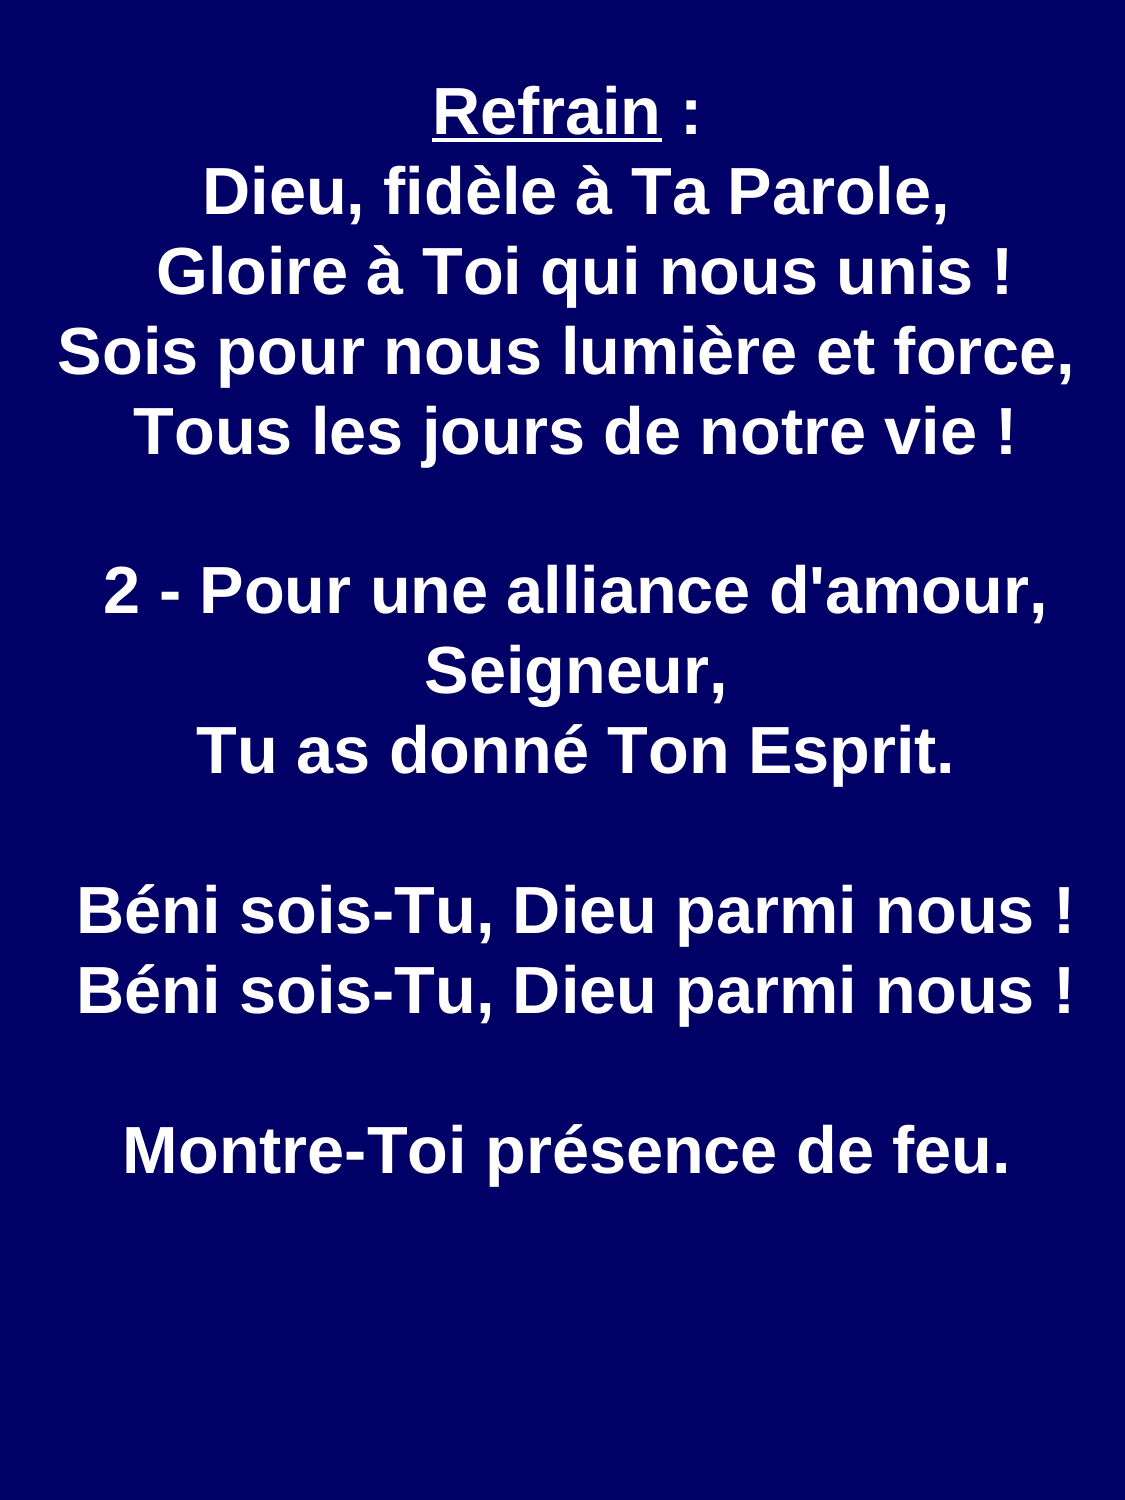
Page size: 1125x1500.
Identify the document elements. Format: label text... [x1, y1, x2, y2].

text_box Refrain : Dieu, fidèle à Ta Parole, Gloire à Toi qui nous unis ! Sois pour nous lumière et force, Tous les jours de notre vie ! 2 - Pour une alliance d'amour, Seigneur, Tu as donné Ton Esprit. Béni sois-Tu, Dieu parmi nous ! Béni sois-Tu, Dieu parmi nous ! Montre-Toi présence de feu. [0, 0, 1125, 1275]
